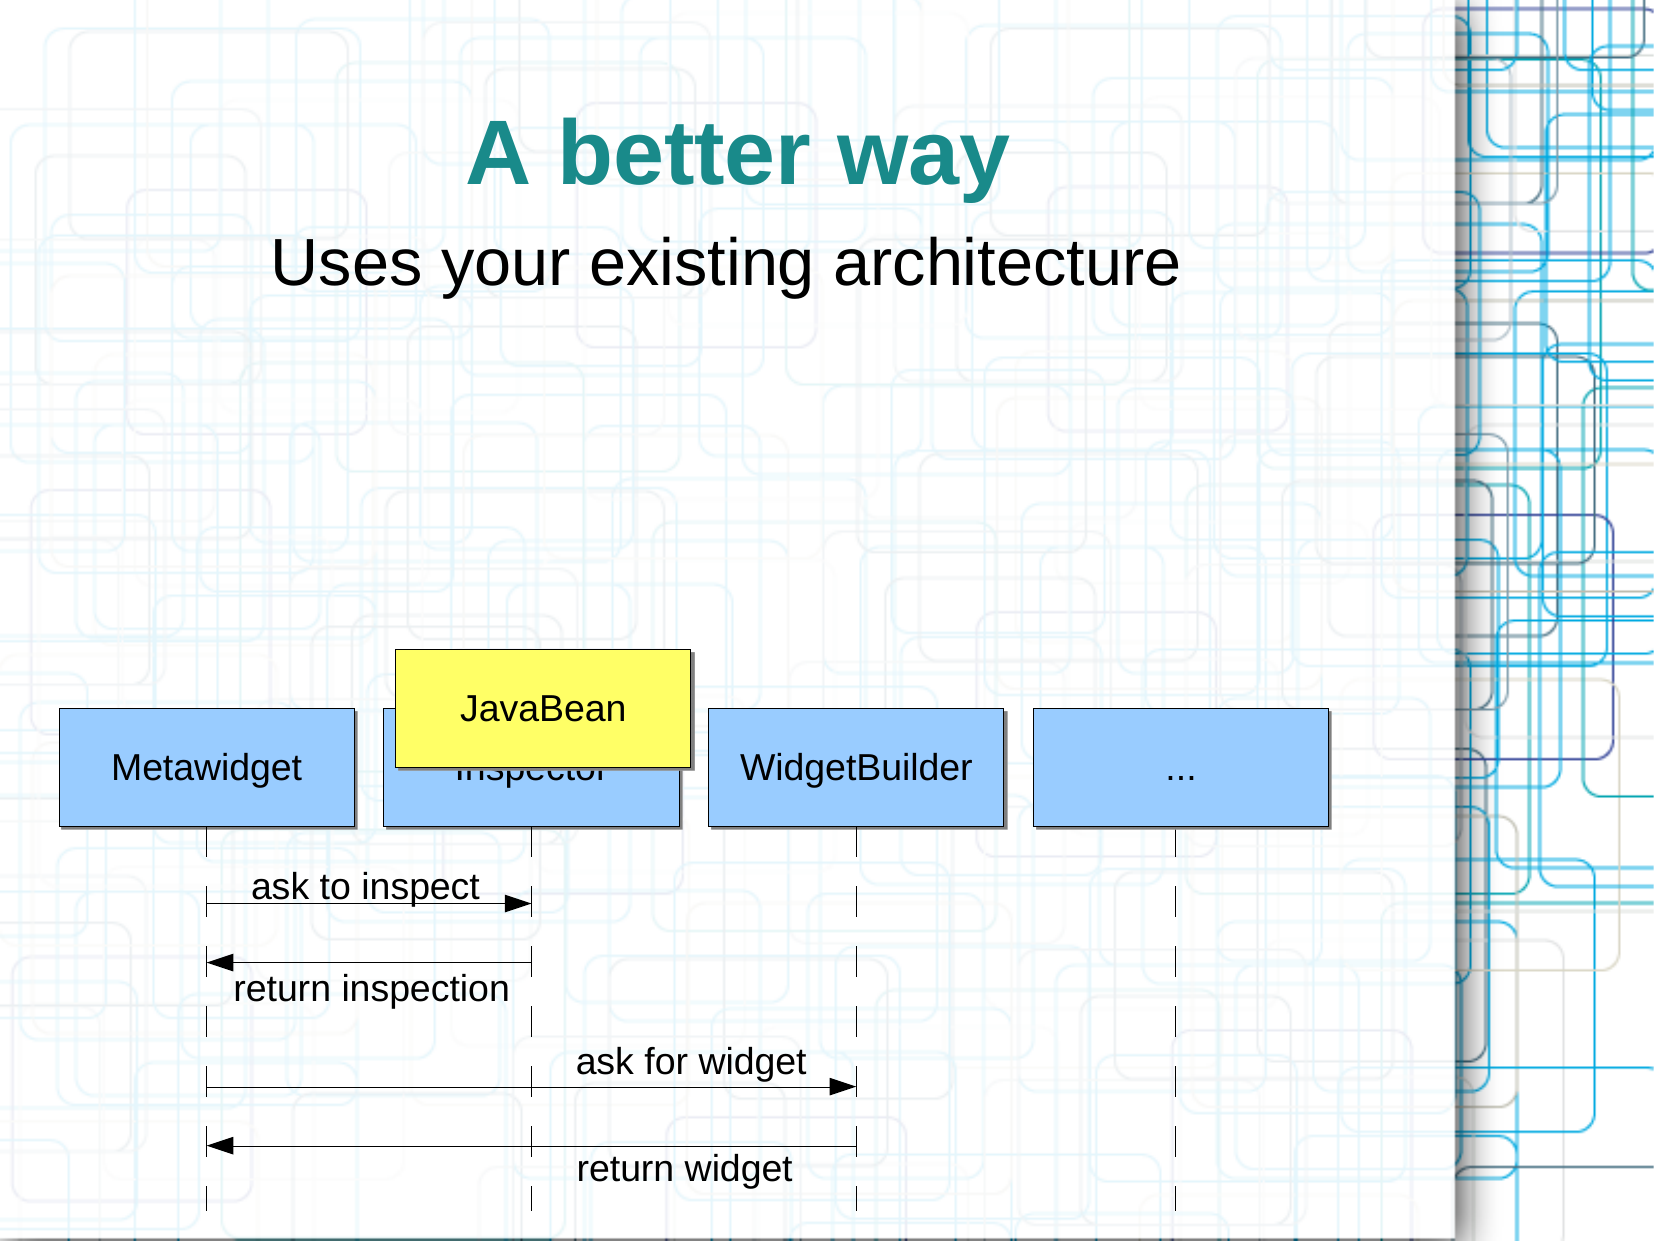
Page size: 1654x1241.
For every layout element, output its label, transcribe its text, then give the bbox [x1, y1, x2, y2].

text_box ask to inspect [236, 858, 495, 916]
text_box Inspector [383, 708, 680, 827]
text_box Uses your existing architecture [29, 218, 1424, 308]
text_box WidgetBuilder [708, 708, 1004, 827]
picture [0, 0, 1654, 1241]
text_box ... [1033, 708, 1329, 827]
text_box JavaBean [395, 649, 691, 768]
text_box return widget [561, 1139, 808, 1197]
title A better way [59, 56, 1418, 218]
text_box Metawidget [59, 708, 355, 827]
text_box ask for widget [561, 1033, 821, 1091]
text_box return inspection [218, 960, 525, 1018]
